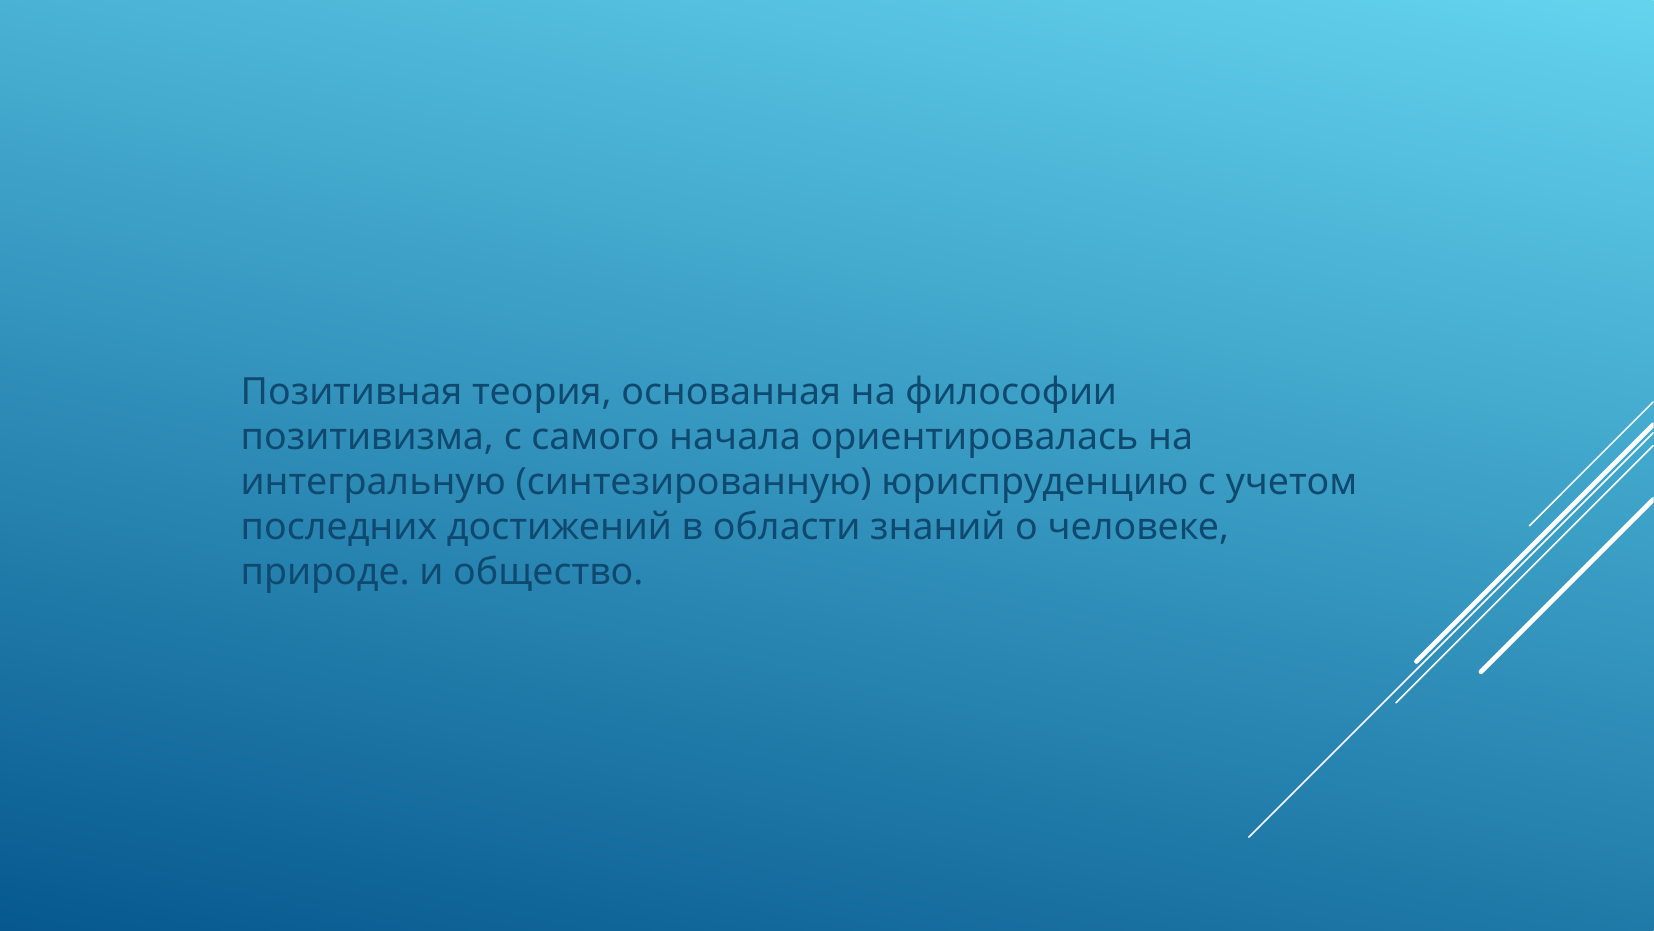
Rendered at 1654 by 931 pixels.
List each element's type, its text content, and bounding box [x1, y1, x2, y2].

list Позитивная теория, основанная на философии позитивизма, с самого начала ориентировалась на интегральную (синтезированную) юриспруденцию с учетом последних достижений в области знаний о человеке, природе. и общество. [225, 234, 1384, 725]
